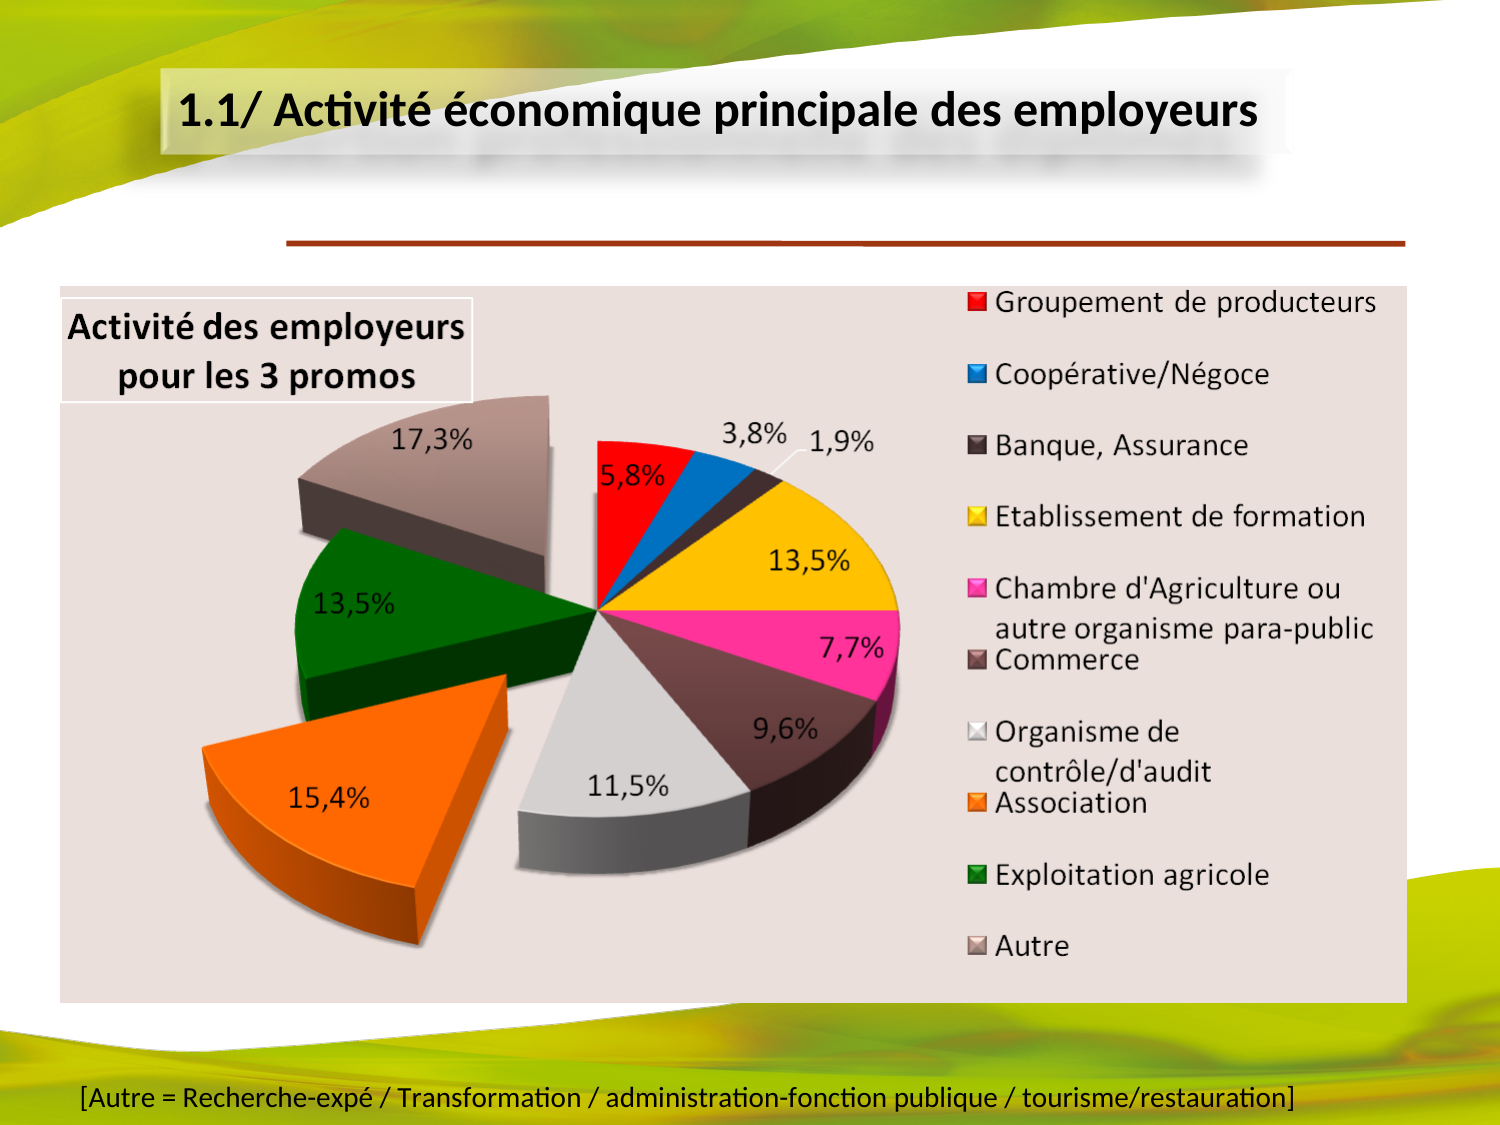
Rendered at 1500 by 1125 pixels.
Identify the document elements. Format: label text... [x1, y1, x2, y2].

text_box [Autre = Recherche-expé / Transformation / administration-fonction publique / tourisme/restauration] [64, 1070, 1413, 1121]
picture [15, 285, 1500, 1125]
picture [87, 59, 1299, 206]
text_box 1.1/ Activité économique principale des employeurs [162, 69, 1296, 145]
